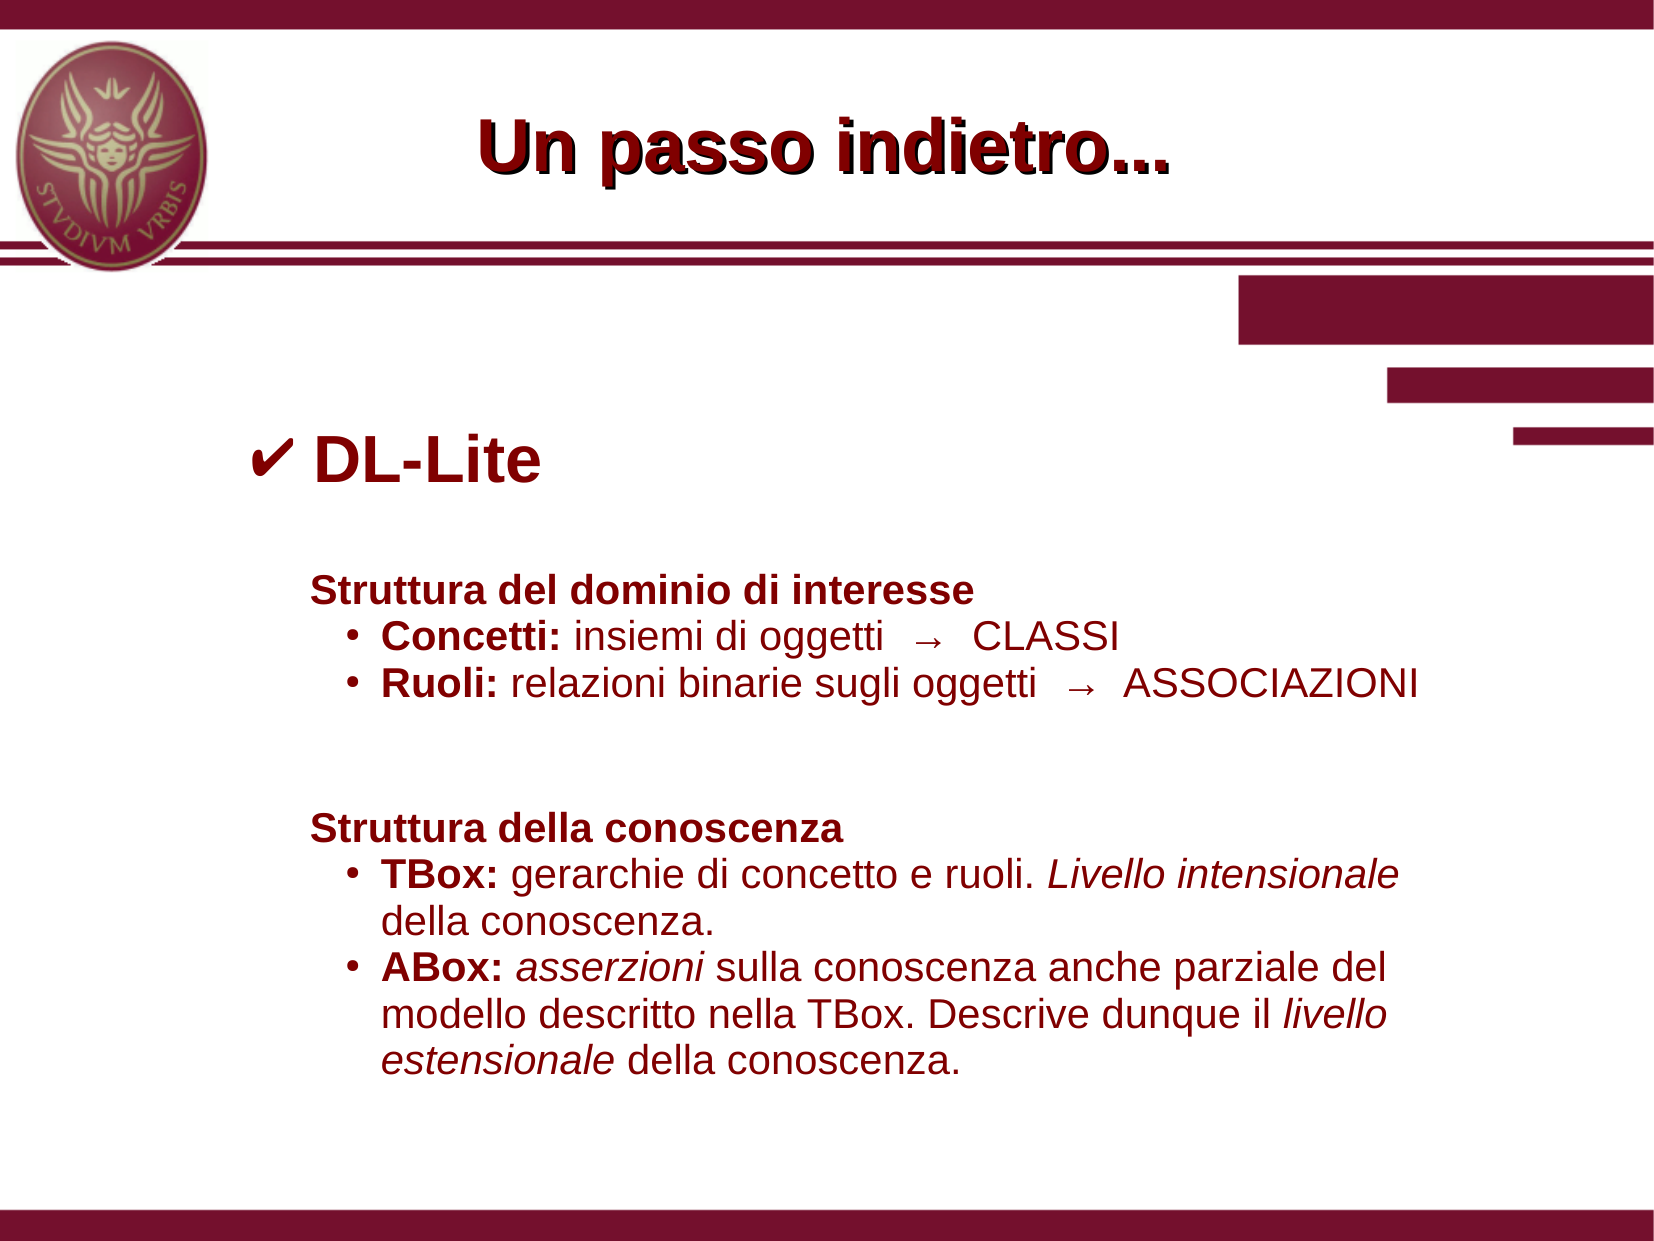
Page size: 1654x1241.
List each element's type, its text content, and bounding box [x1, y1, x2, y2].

text_box Struttura della conoscenza TBox: gerarchie di concetto e ruoli. Livello intensionale della conoscenza. ABox: asserzioni sulla conoscenza anche parziale del modello descritto nella TBox. Descrive dunque il livello estensionale della conoscenza. [295, 797, 1447, 1091]
picture [0, 0, 1654, 1241]
text_box Struttura del dominio di interesse Concetti: insiemi di oggetti → CLASSI Ruoli: relazioni binarie sugli oggetti → ASSOCIAZIONI [295, 559, 1477, 714]
text_box DL-Lite [236, 415, 886, 505]
text_box Un passo indietro... [411, 95, 1238, 195]
